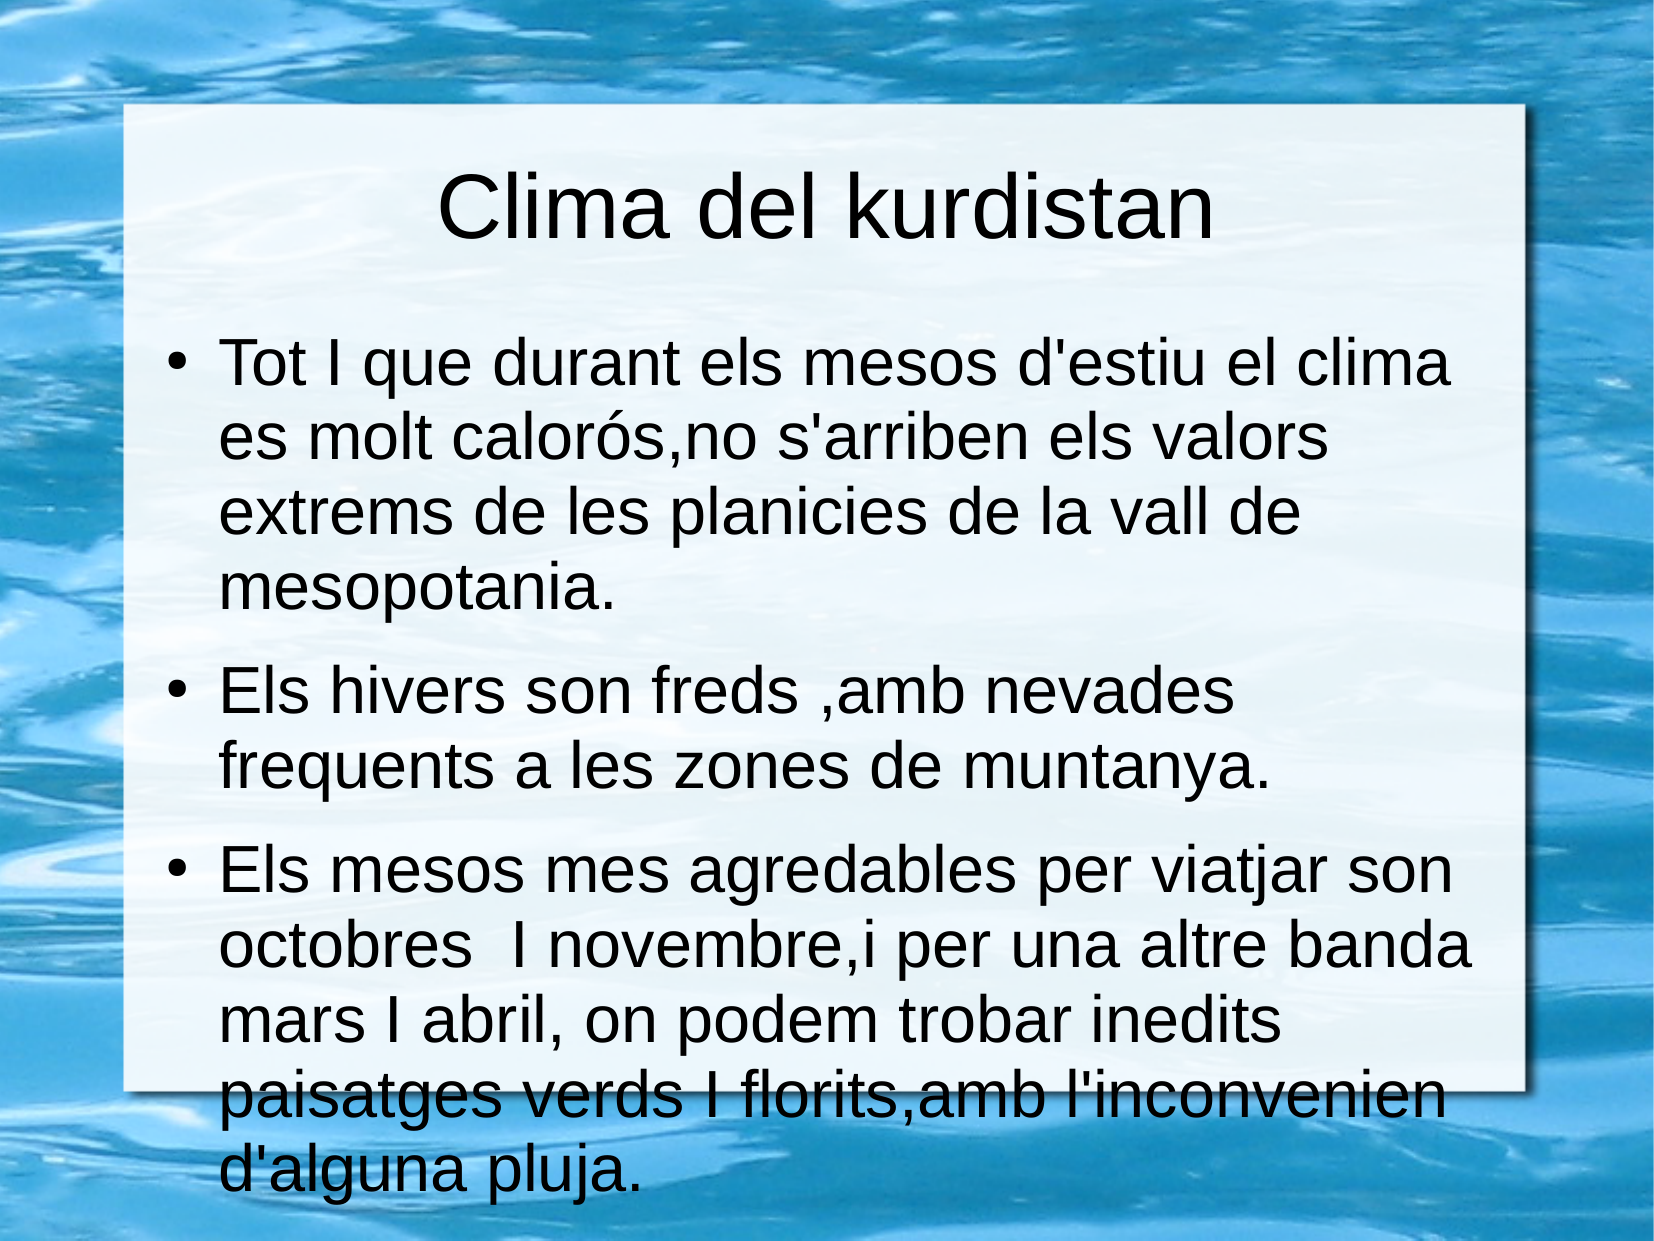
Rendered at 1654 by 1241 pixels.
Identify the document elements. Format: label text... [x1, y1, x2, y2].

picture [0, 0, 1654, 1241]
title Clima del kurdistan [147, 118, 1506, 296]
list Tot I que durant els mesos d'estiu el clima es molt calorós,no s'arriben els valors extrems de les planicies de la vall de mesopotania. Els hivers son freds ,amb nevades frequents a les zones de muntanya. Els mesos mes agredables per viatjar son octobres I novembre,i per una altre banda mars I abril, on podem trobar inedits paisatges verds I florits,amb l'inconvenien d'alguna pluja. [147, 324, 1506, 1207]
